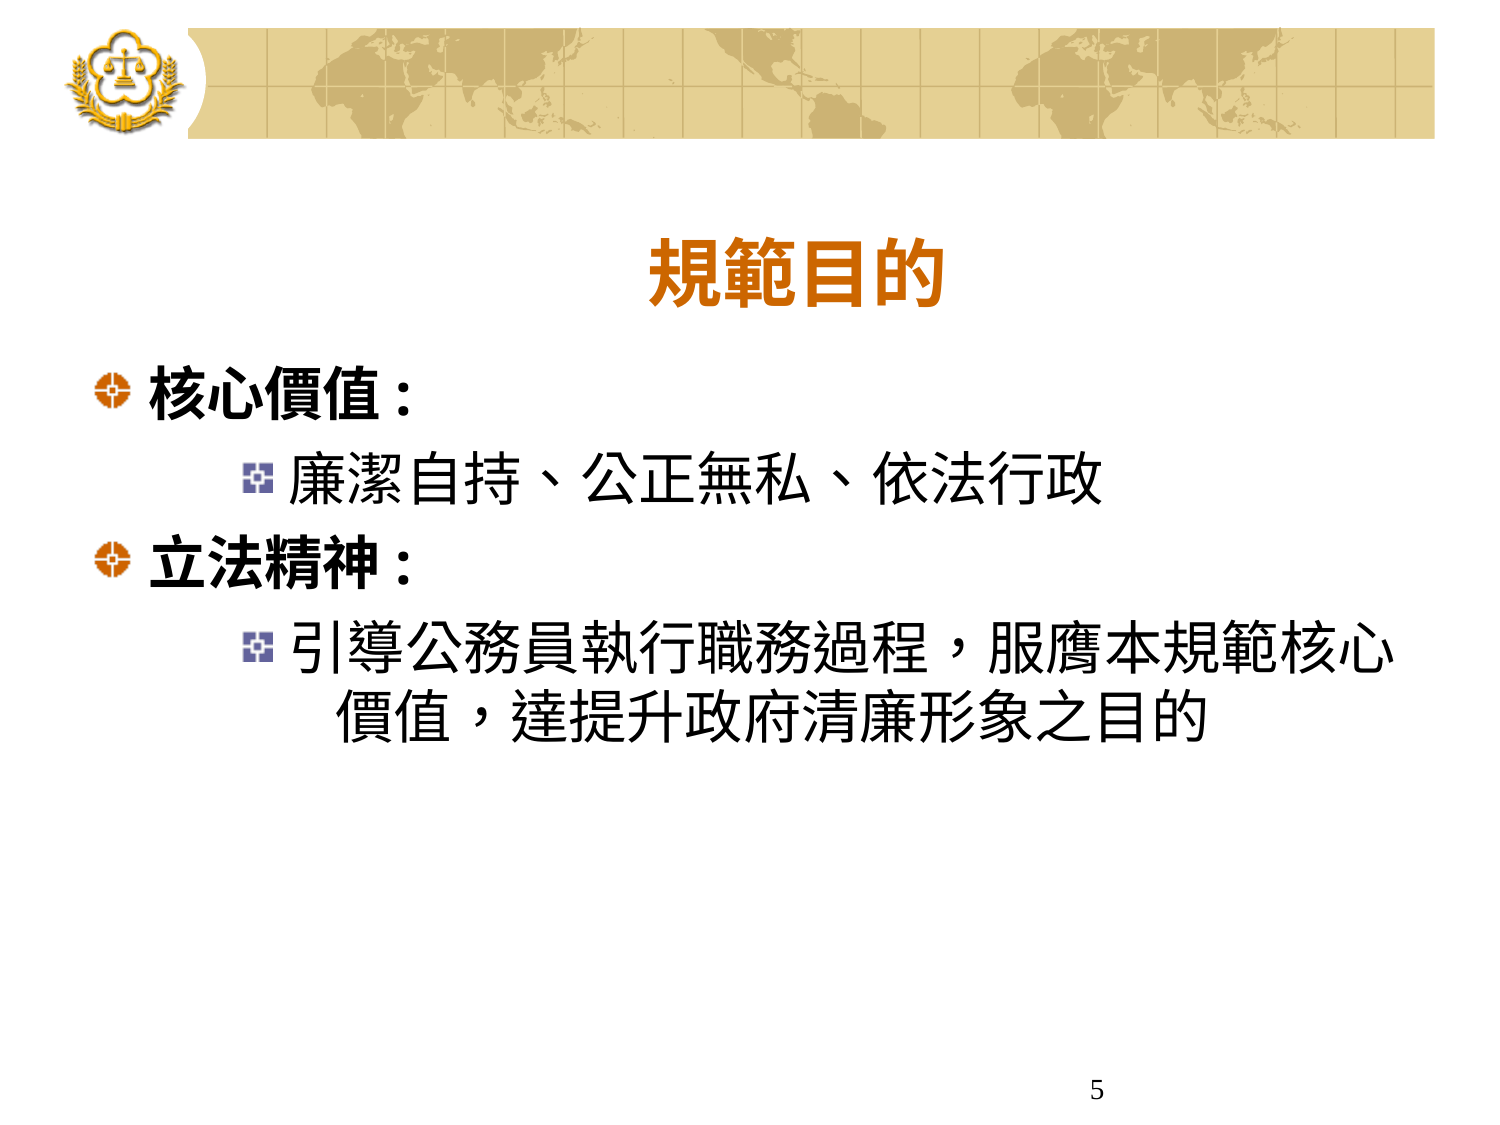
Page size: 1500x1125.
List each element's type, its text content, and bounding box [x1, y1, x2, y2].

text_box [1074, 1037, 1388, 1113]
title 規範目的 [171, 196, 1424, 347]
list 核心價值: 廉潔自持、公正無私、依法行政 立法精神: 引導公務員執行職務過程，服膺本規範核心價值，達提升政府清廉形象之目的 [76, 350, 1459, 894]
